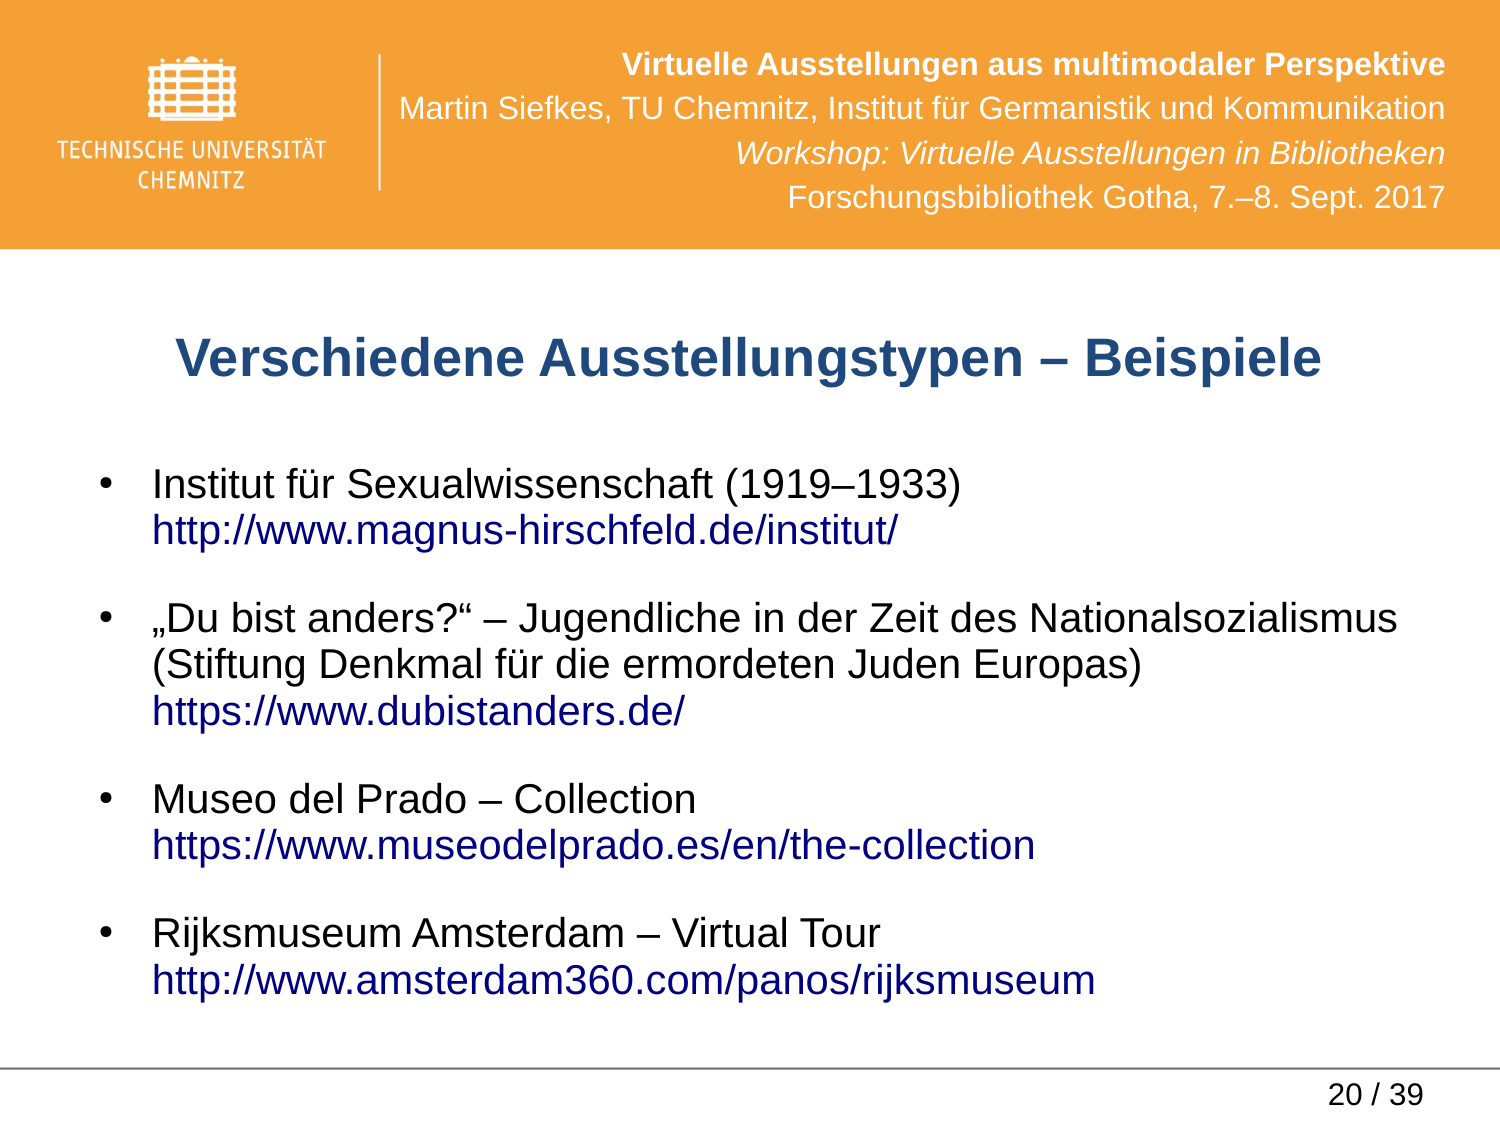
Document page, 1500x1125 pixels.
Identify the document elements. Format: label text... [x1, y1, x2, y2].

list [419, 45, 774, 197]
list Institut für Sexualwissenschaft (1919–1933) http://www.magnus-hirschfeld.de/institut/ „Du bist anders?“ – Jugendliche in der Zeit des Nationalsozialismus (Stiftung Denkmal für die ermordeten Juden Europas) https://www.dubistanders.de/ Museo del Prado – Collection https://www.museodelprado.es/en/the-collection Rijksmuseum Amsterdam – Virtual Tour http://www.amsterdam360.com/panos/rijksmuseum [81, 460, 1431, 969]
text_box <Foliennummer> / 39 [1162, 1069, 1500, 1120]
text_box Verschiedene Ausstellungstypen – Beispiele [59, 314, 1441, 449]
picture [0, 0, 1500, 1125]
